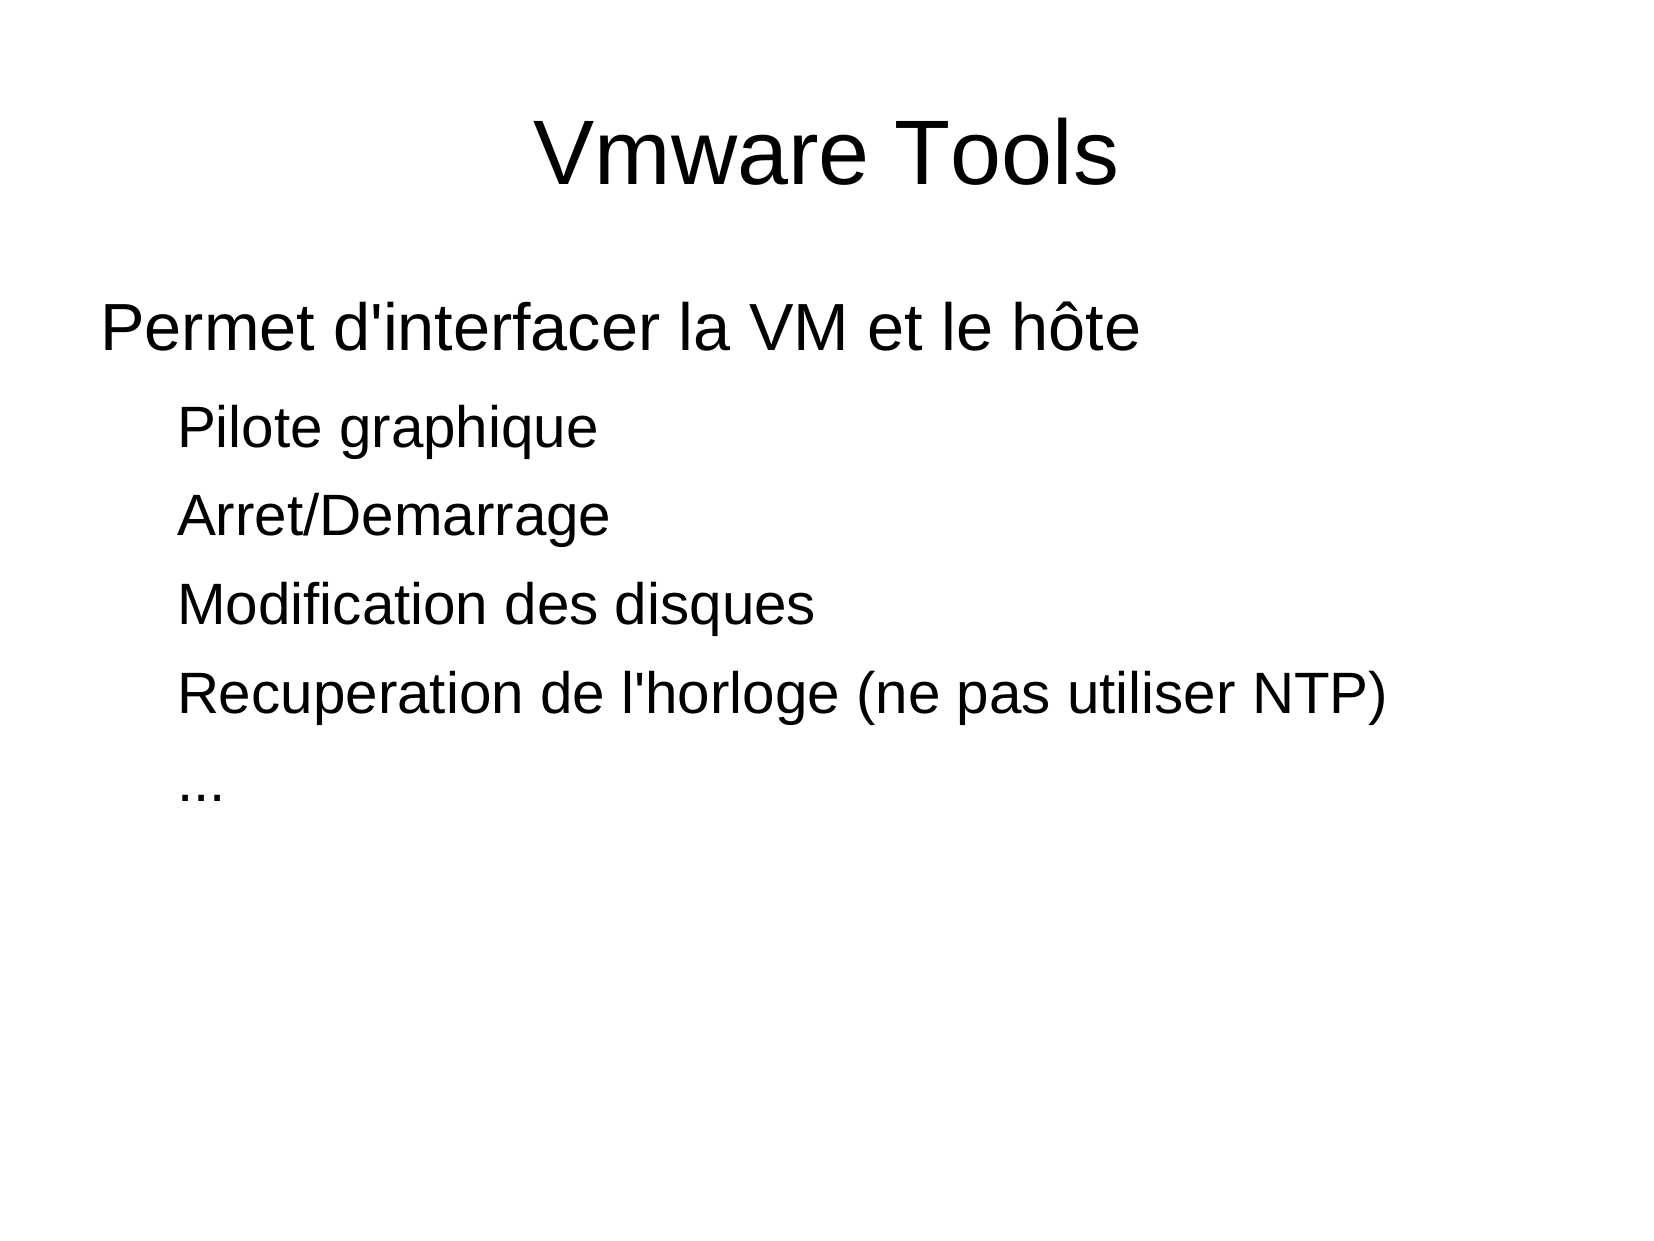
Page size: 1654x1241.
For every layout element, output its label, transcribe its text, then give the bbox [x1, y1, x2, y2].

title Vmware Tools [82, 49, 1571, 257]
list Permet d'interfacer la VM et le hôte Pilote graphique Arret/Demarrage Modification des disques Recuperation de l'horloge (ne pas utiliser NTP) ... [82, 290, 1571, 1109]
